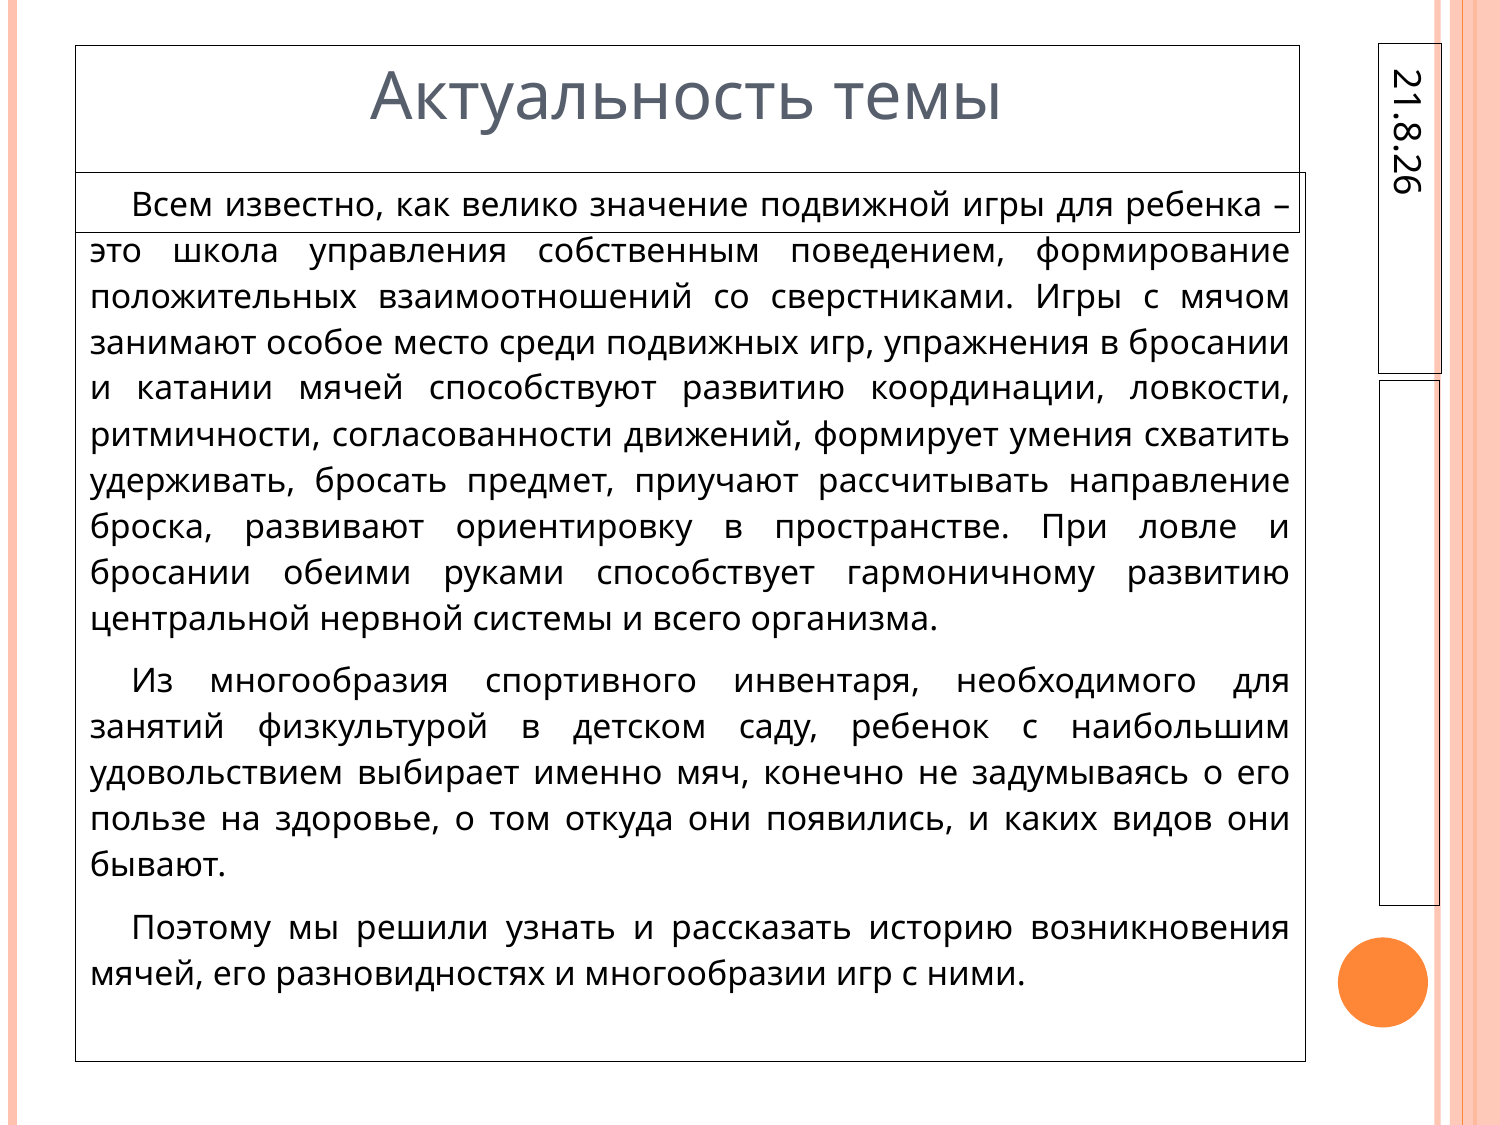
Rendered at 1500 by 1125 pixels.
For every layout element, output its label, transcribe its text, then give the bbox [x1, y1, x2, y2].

list Всем известно, как велико значение подвижной игры для ребенка – это школа управления собственным поведением, формирование положительных взаимоотношений со сверстниками. Игры с мячом занимают особое место среди подвижных игр, упражнения в бросании и катании мячей способствуют развитию координации, ловкости, ритмичности, согласованности движений, формирует умения схватить удерживать, бросать предмет, приучают рассчитывать направление броска, развивают ориентировку в пространстве. При ловле и бросании обеими руками способствует гармоничному развитию центральной нервной системы и всего организма. Из многообразия спортивного инвентаря, необходимого для занятий физкультурой в детском саду, ребенок с наибольшим удовольствием выбирает именно мяч, конечно не задумываясь о его пользе на здоровье, о том откуда они появились, и каких видов они бывают. Поэтому мы решили узнать и рассказать историю возникновения мячей, его разновидностях и многообразии игр с ними. [75, 172, 1306, 1062]
title Актуальность темы [75, 45, 1300, 172]
